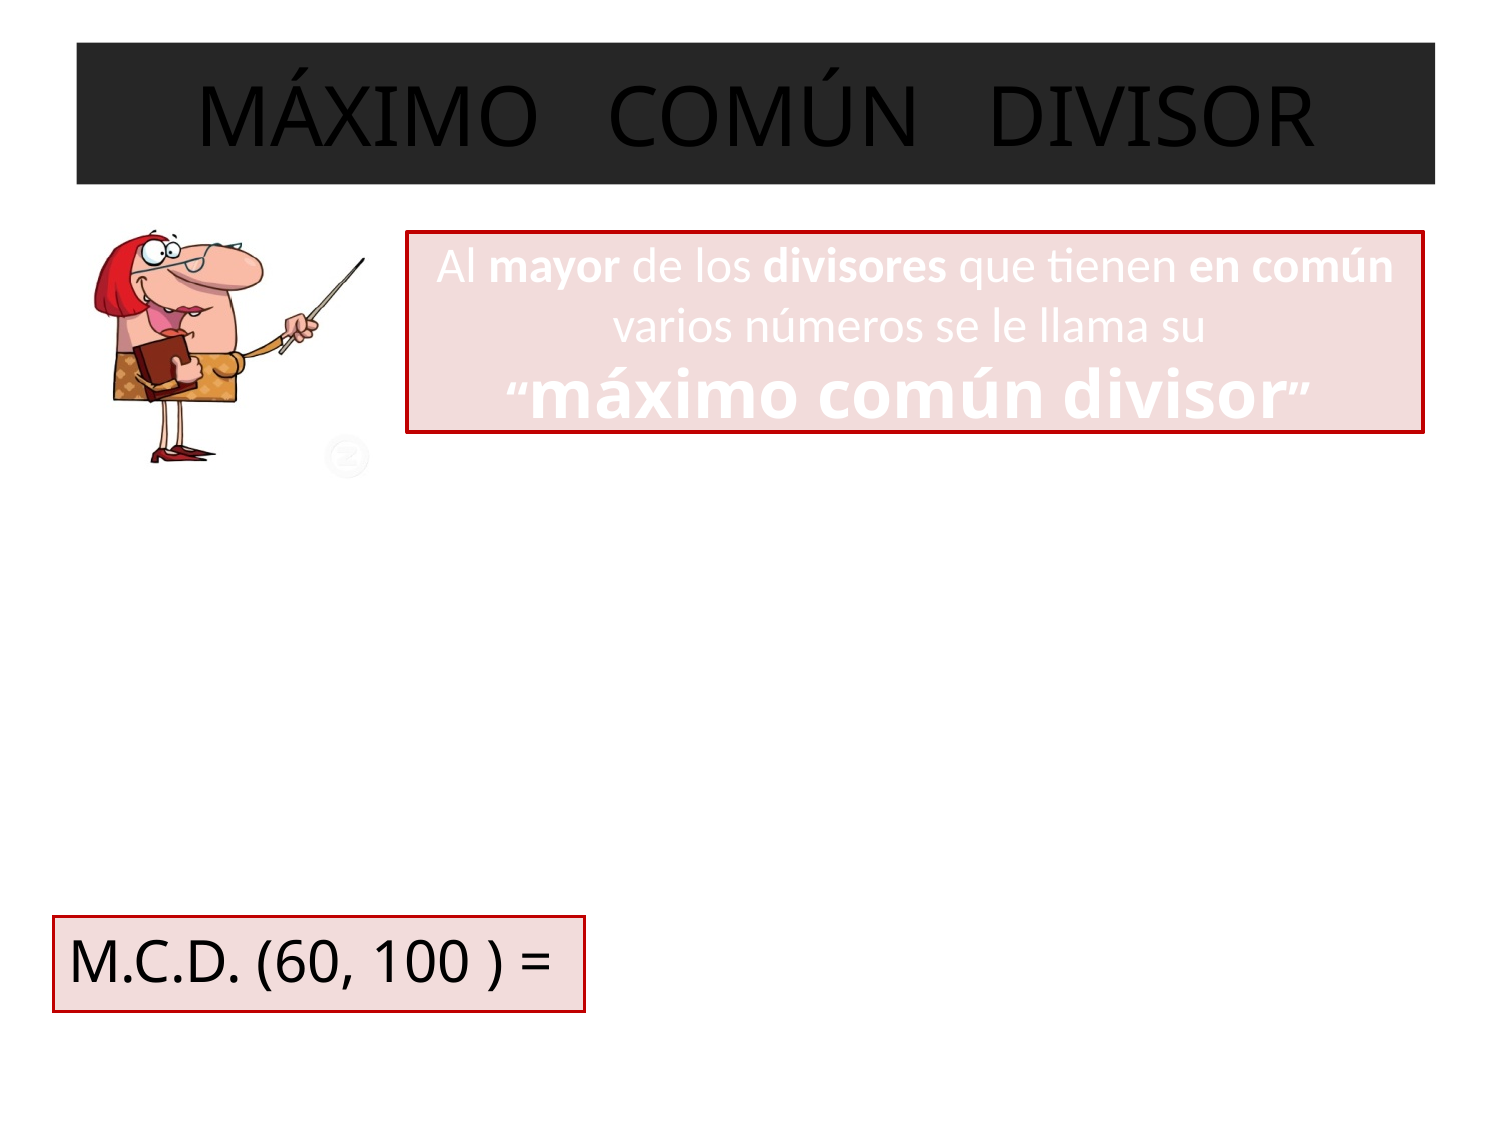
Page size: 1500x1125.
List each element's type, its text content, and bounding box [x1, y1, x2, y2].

text_box M.C.D. (60, 100 ) = [53, 916, 585, 1012]
picture [88, 208, 376, 483]
text_box Al mayor de los divisores que tienen en común varios números se le llama su “máximo común divisor” [407, 231, 1424, 433]
text_box MÁXIMO COMÚN DIVISOR [76, 42, 1436, 185]
